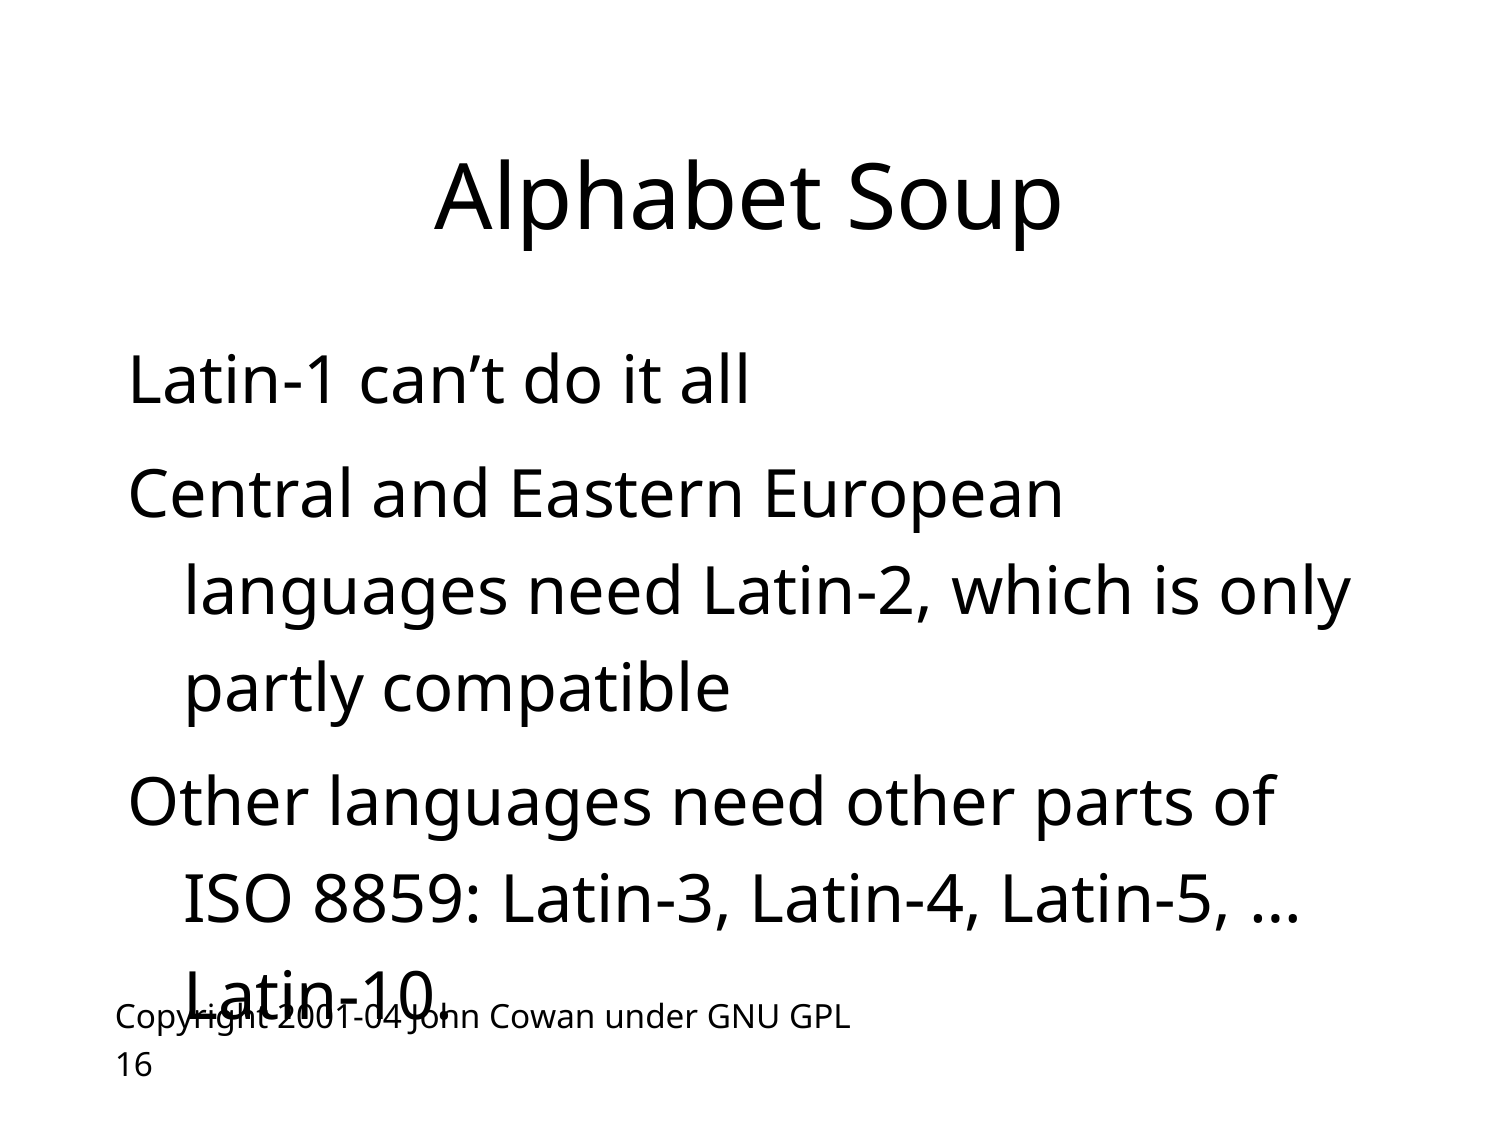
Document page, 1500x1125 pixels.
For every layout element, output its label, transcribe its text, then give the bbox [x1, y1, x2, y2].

title Alphabet Soup [112, 99, 1388, 288]
list Latin-1 can’t do it all Central and Eastern European languages need Latin-2, which is only partly compatible Other languages need other parts of ISO 8859: Latin-3, Latin-4, Latin-5, … Latin-10. [112, 324, 1388, 1000]
